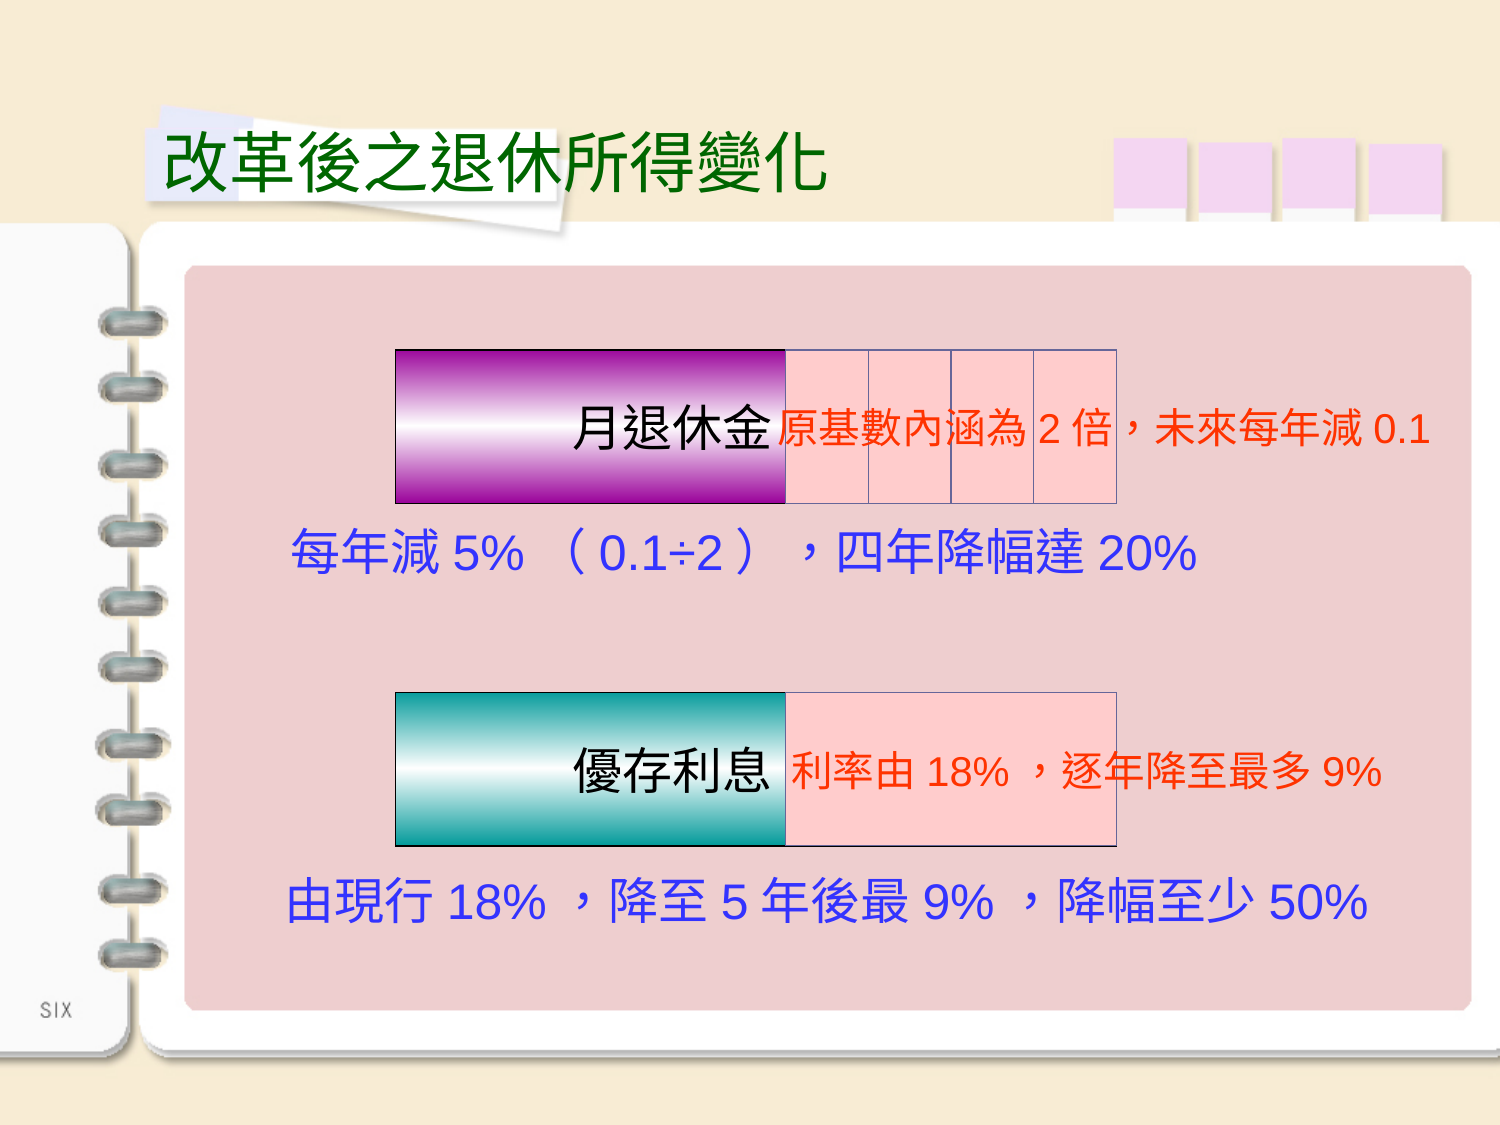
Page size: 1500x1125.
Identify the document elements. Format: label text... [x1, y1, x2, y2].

text_box 優存利息 [396, 692, 785, 846]
title 改革後之退休所得變化 [147, 113, 1365, 185]
text_box [785, 811, 1116, 846]
text_box [785, 468, 1116, 503]
text_box 利率由18%，逐年降至最多9% [774, 728, 1400, 811]
text_box 原基數內涵為2倍，未來每年減0.1 [774, 385, 1435, 468]
text_box [785, 350, 1116, 385]
text_box 由現行18%，降至5年後最9%，降幅至少50% [348, 846, 1305, 952]
text_box 月退休金 [396, 350, 785, 503]
text_box 每年減5%（0.1÷2），四年降幅達20% [278, 503, 1211, 598]
text_box [785, 692, 1116, 728]
